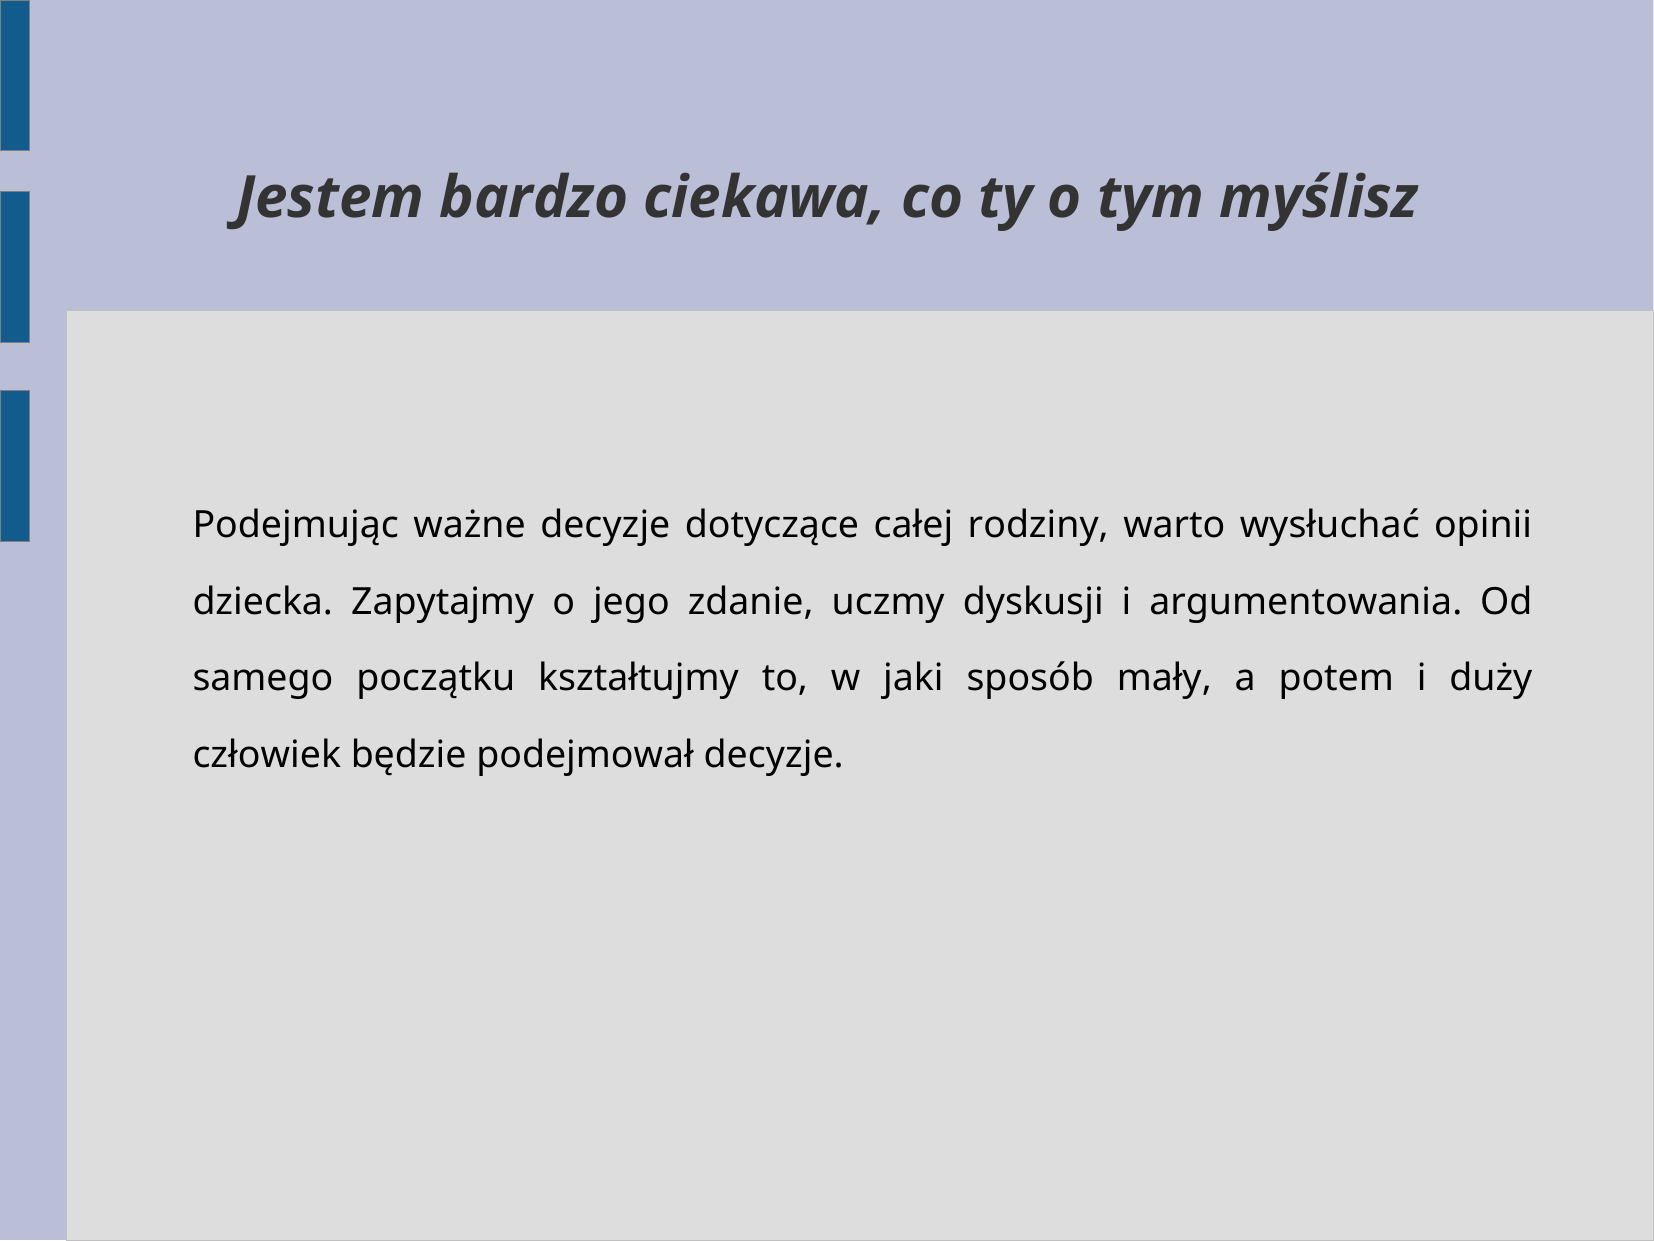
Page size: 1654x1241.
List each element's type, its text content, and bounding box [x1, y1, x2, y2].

title Jestem bardzo ciekawa, co ty o tym myślisz [121, 91, 1534, 299]
list Podejmując ważne decyzje dotyczące całej rodziny, warto wysłuchać opinii dziecka. Zapytajmy o jego zdanie, uczmy dyskusji i argumentowania. Od samego początku kształtujmy to, w jaki sposób mały, a potem i duży człowiek będzie podejmował decyzje. [121, 344, 1534, 1126]
